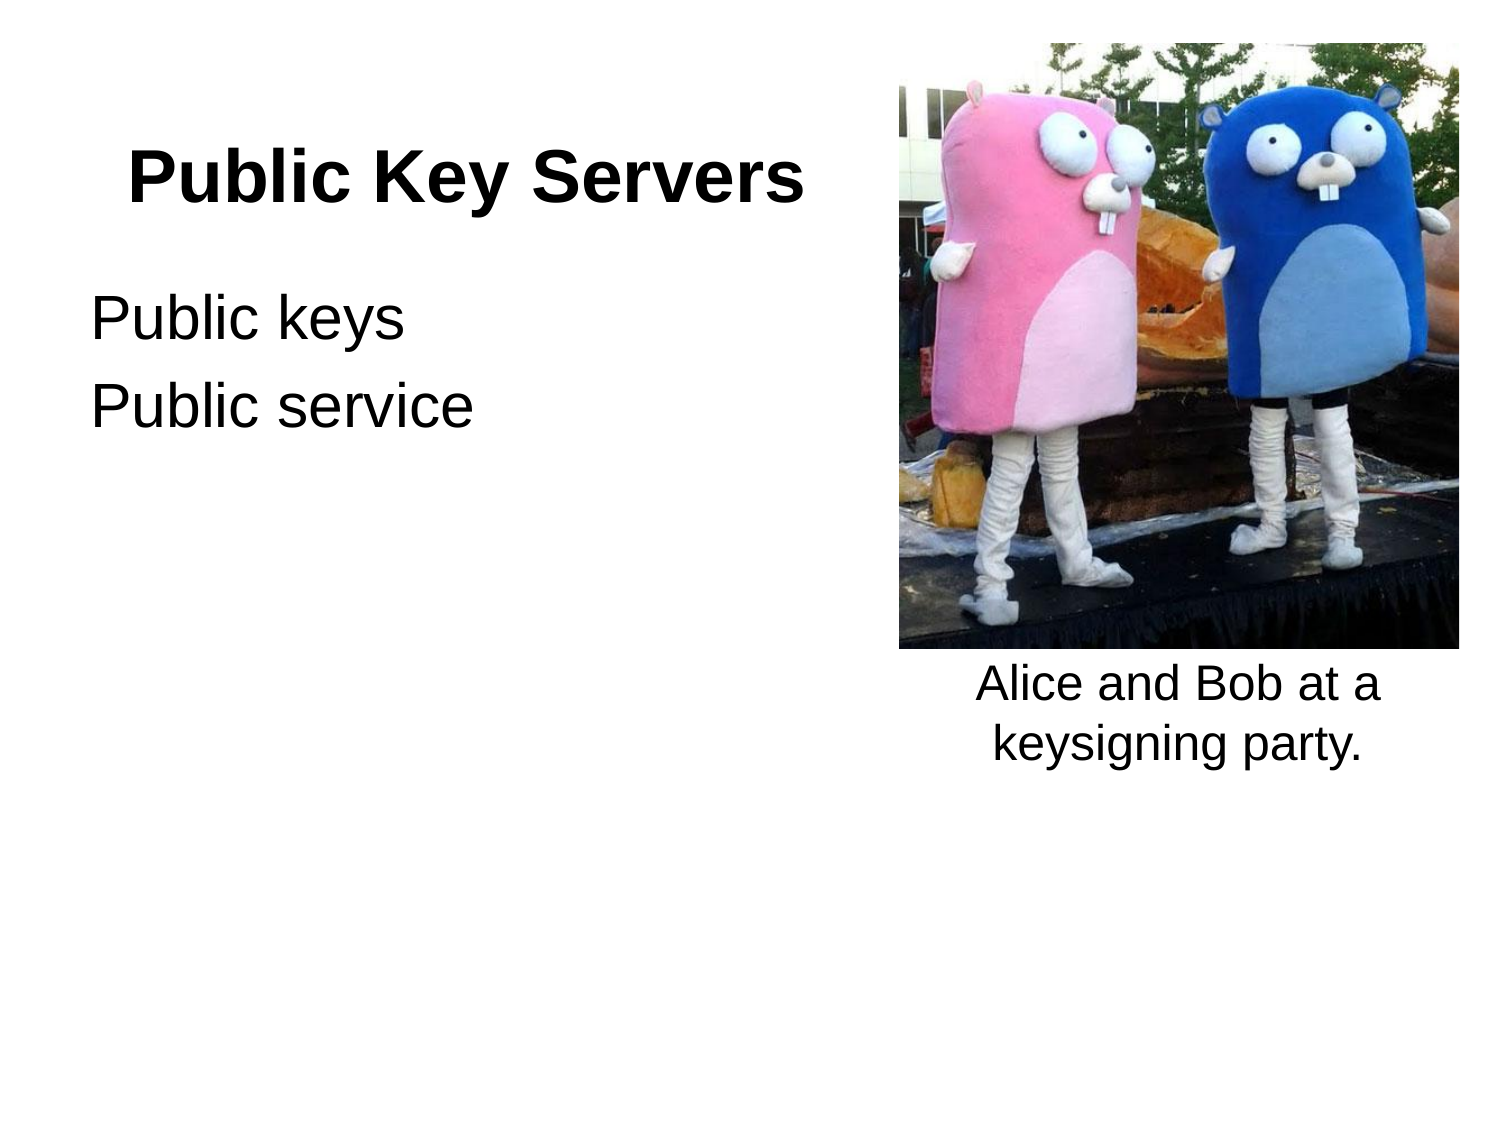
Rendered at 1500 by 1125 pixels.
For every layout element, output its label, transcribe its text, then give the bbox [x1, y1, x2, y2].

title Public Key Servers [75, 45, 899, 233]
text_box Alice and Bob at a keysigning party. [929, 635, 1428, 828]
text_box [899, 43, 1460, 649]
list Public keys Public service [75, 262, 1425, 1078]
